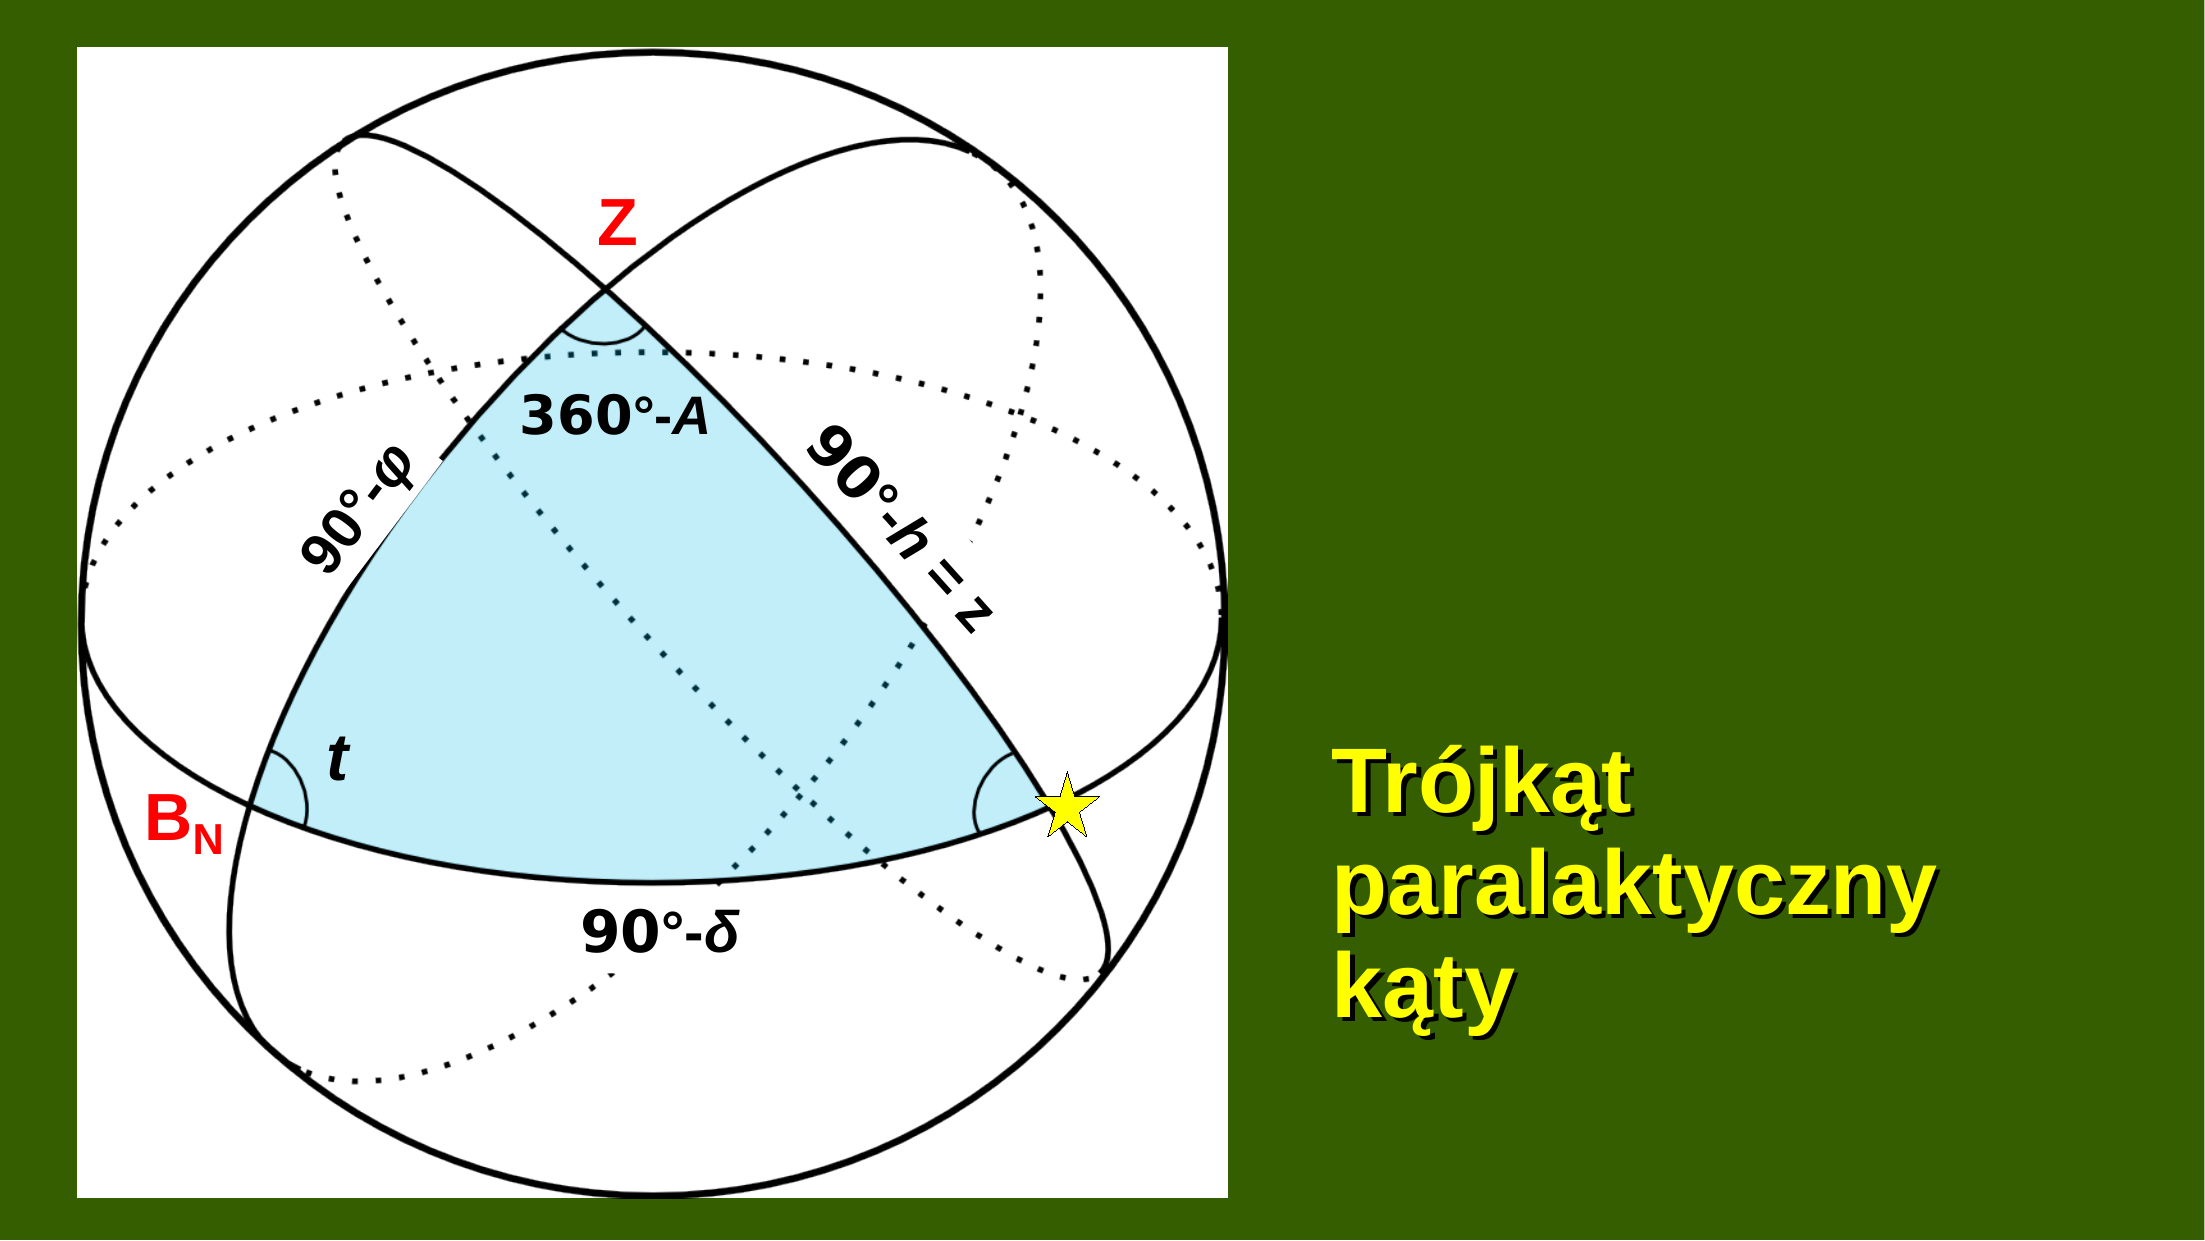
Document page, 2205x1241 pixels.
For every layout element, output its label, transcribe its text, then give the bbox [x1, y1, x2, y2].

text_box [1035, 771, 1100, 837]
text_box BN [129, 772, 254, 880]
text_box 90°-h = z [777, 394, 1029, 662]
title Trójkąt paralaktyczny kąty [1331, 729, 1997, 1037]
text_box Z [582, 178, 666, 276]
text_box 90°-φ [271, 412, 443, 604]
picture [76, 47, 1228, 1199]
text_box 90°-δ [565, 890, 755, 974]
text_box 360°-A [505, 376, 728, 455]
text_box t [311, 712, 364, 802]
